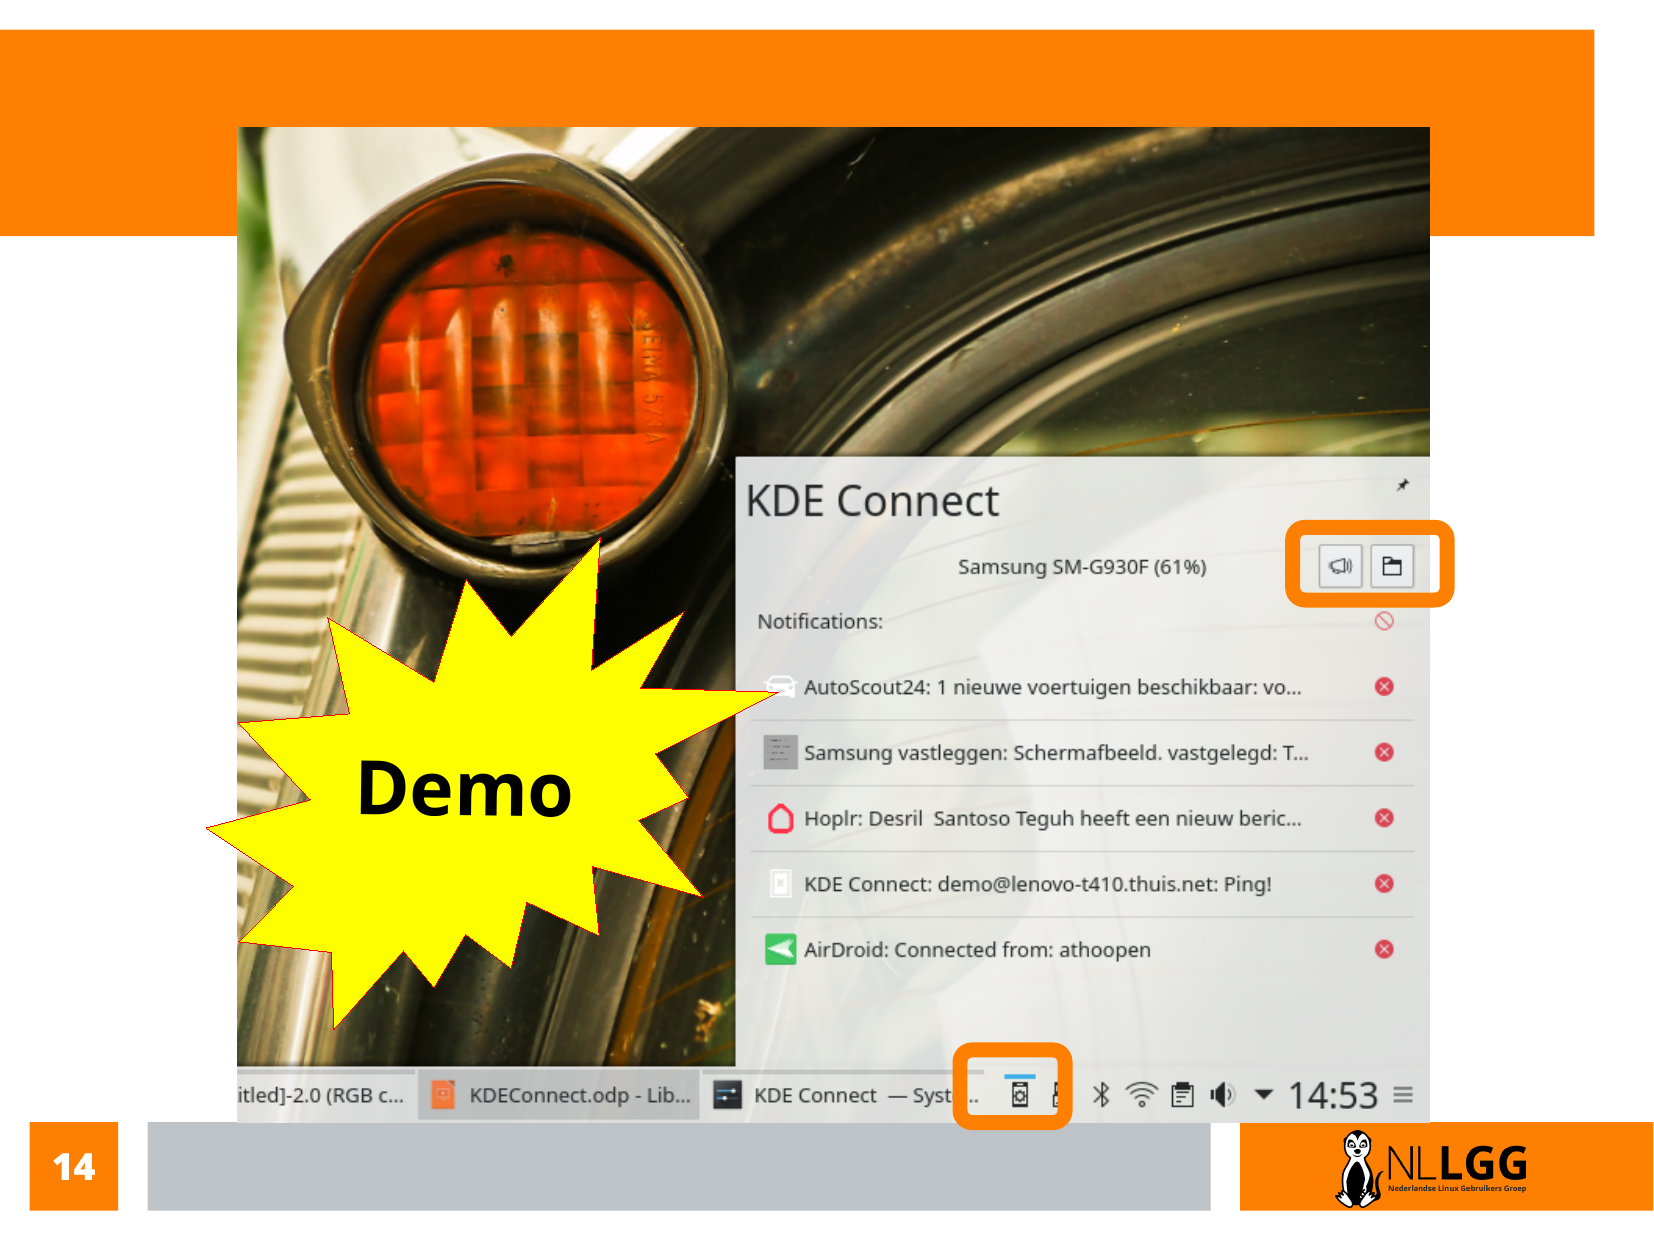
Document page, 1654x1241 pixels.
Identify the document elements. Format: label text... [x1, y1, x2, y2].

picture [1301, 535, 1430, 592]
picture [1335, 1130, 1526, 1208]
picture [237, 127, 1430, 1123]
picture [968, 1058, 1057, 1115]
text_box Demo [206, 537, 779, 1030]
